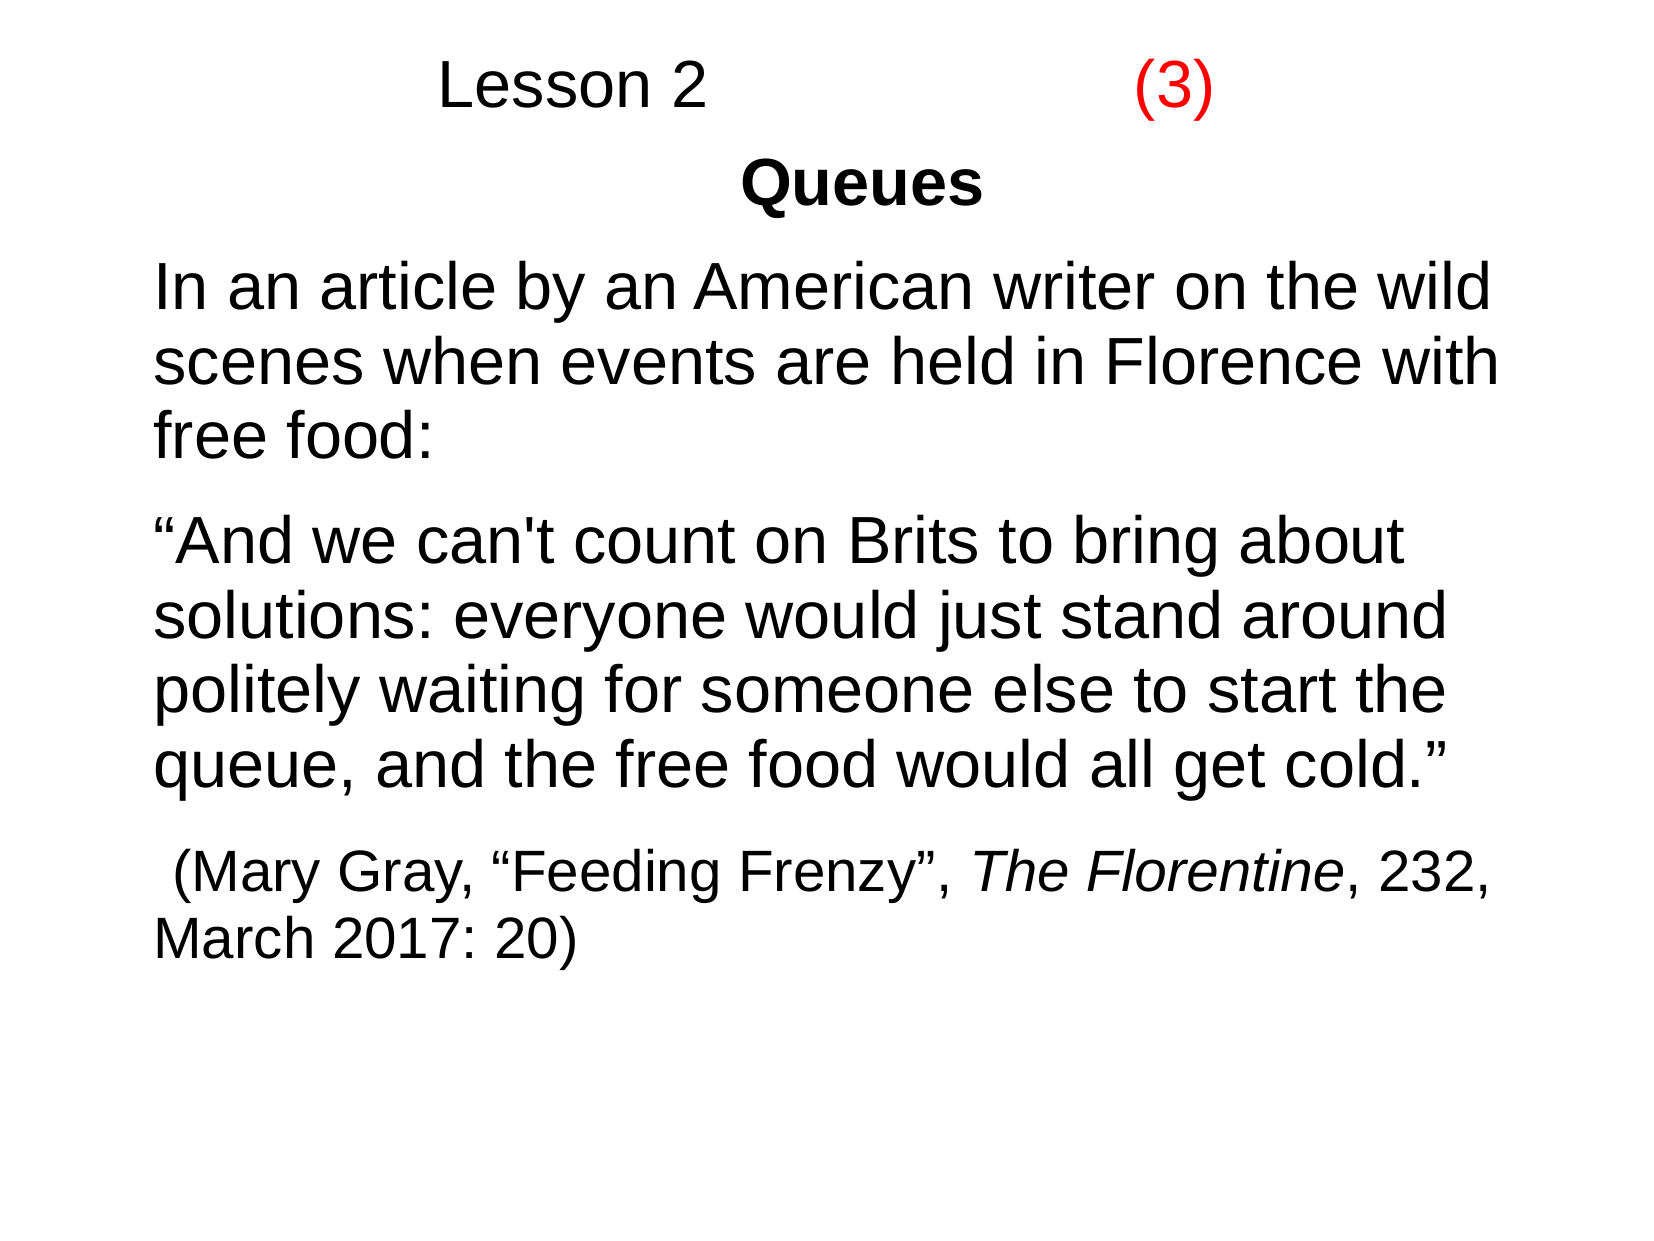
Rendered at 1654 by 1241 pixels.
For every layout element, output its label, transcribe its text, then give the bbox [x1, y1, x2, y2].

title Lesson 2 (3) [82, 24, 1571, 144]
list Queues In an article by an American writer on the wild scenes when events are held in Florence with free food: “And we can't count on Brits to bring about solutions: everyone would just stand around politely waiting for someone else to start the queue, and the free food would all get cold.” (Mary Gray, “Feeding Frenzy”, The Florentine, 232, March 2017: 20) [82, 144, 1571, 1123]
